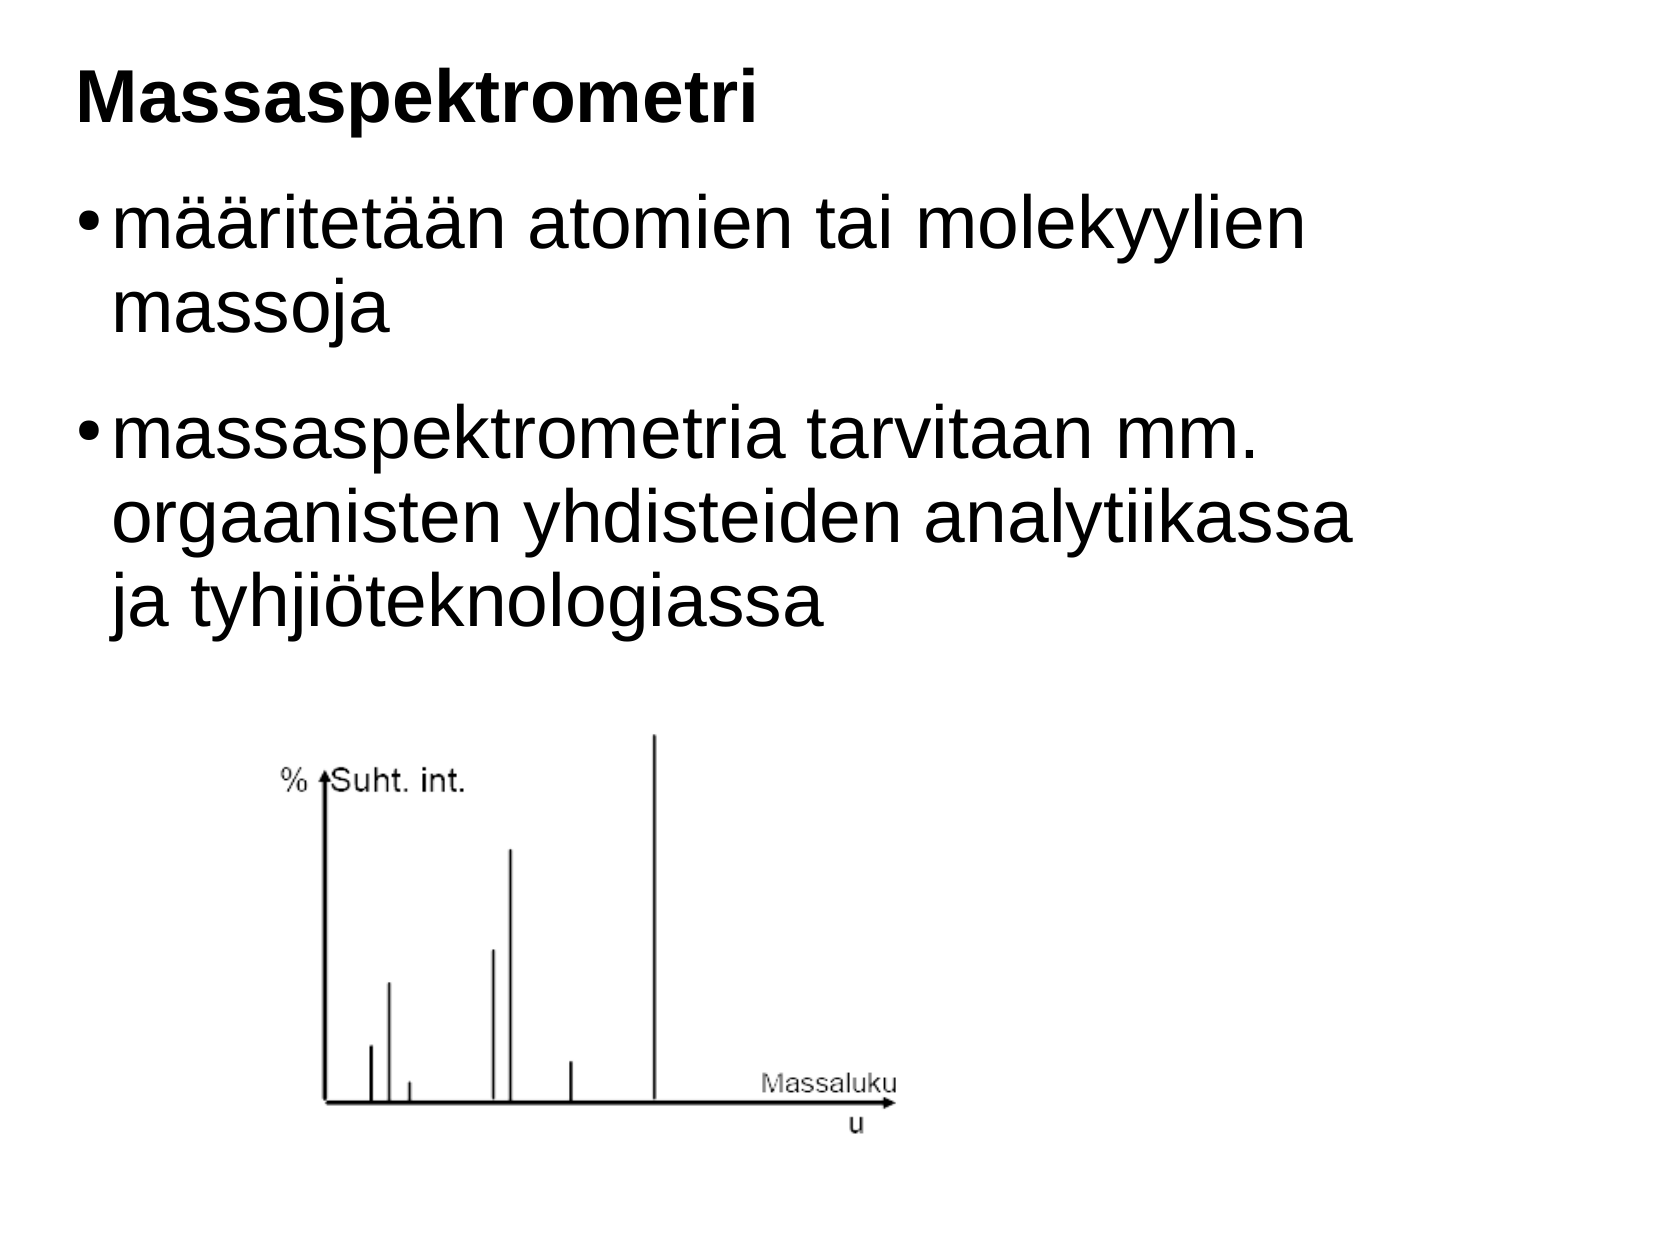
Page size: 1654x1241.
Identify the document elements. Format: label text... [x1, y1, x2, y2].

picture [236, 679, 941, 1169]
text_box Massaspektrometri määritetään atomien tai molekyylien massoja massaspektrometria tarvitaan mm. orgaanisten yhdisteiden analytiikassa ja tyhjiöteknologiassa [60, 46, 1430, 650]
